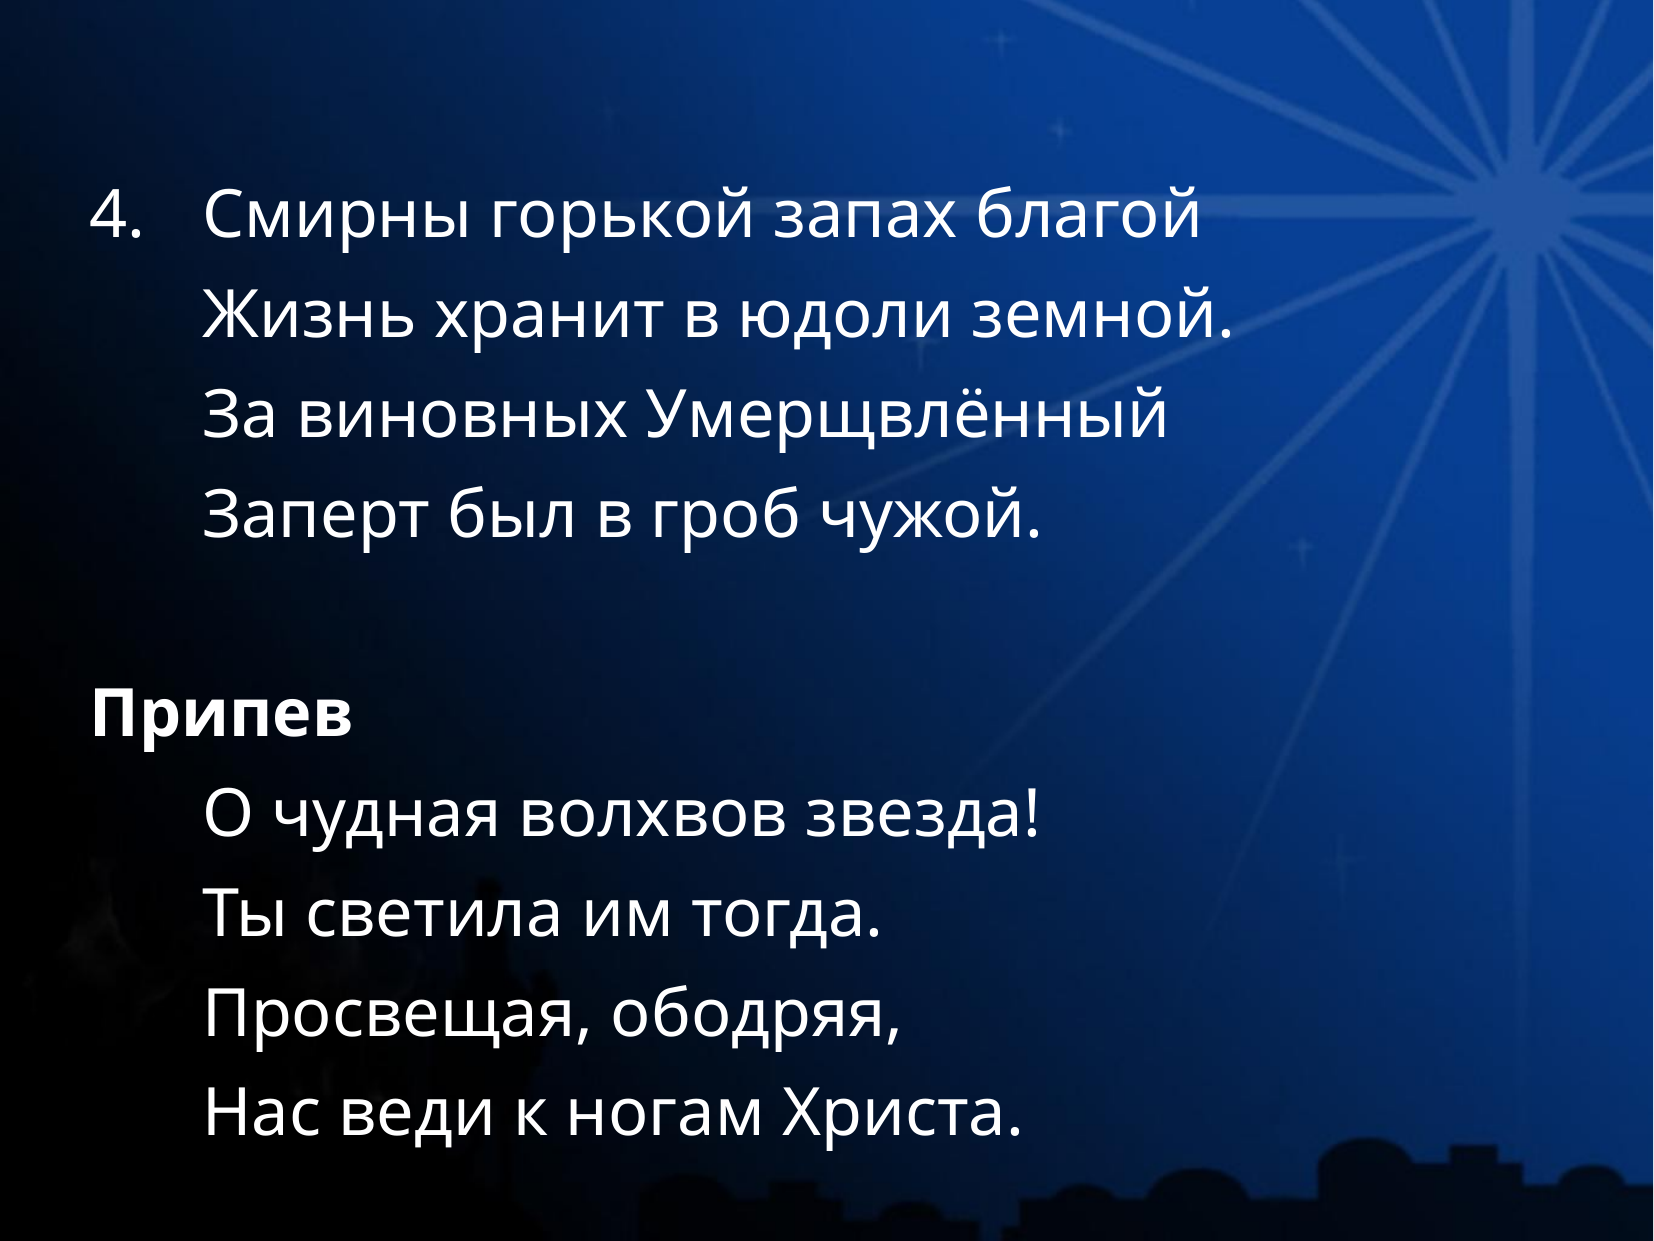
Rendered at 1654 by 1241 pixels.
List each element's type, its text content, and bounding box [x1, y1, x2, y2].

picture [0, 0, 1654, 1241]
text_box 4. Смирны горькой запах благой Жизнь хранит в юдоли земной. За виновных Умерщвлённый Заперт был в гроб чужой. Припев О чудная волхвов звезда! Ты светила им тогда. Просвещая, ободряя, Нас веди к ногам Христа. [75, 150, 1576, 1163]
